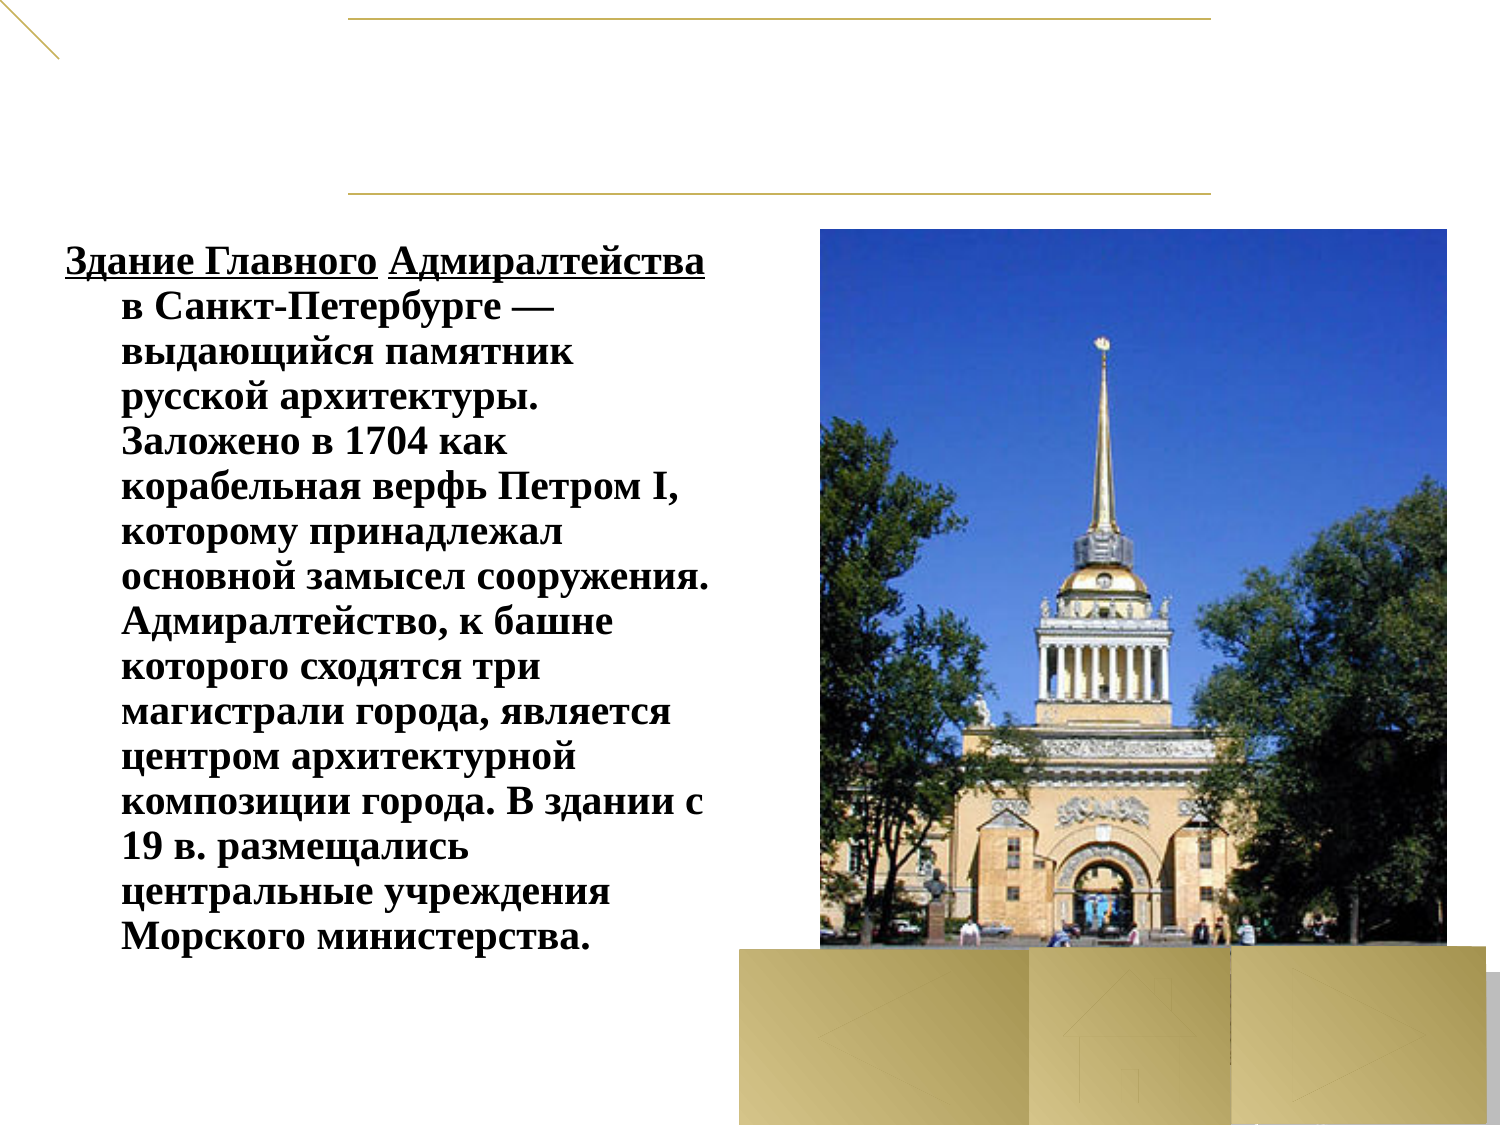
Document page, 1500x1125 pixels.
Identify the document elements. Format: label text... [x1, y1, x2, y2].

text_box [739, 946, 1487, 1125]
text_box Здание Главного Адмиралтейства в Санкт-Петербурге — выдающийся памятник русской архитектуры. Заложено в 1704 как корабельная верфь Петром I, которому принадлежал основной замысел сооружения. Адмиралтейство, к башне которого сходятся три магистрали города, является центром архитектурной композиции города. В здании с 19 в. размещались центральные учреждения Морского министерства. [50, 231, 725, 1056]
picture [820, 229, 1447, 949]
subtitle [4, 194, 680, 1012]
